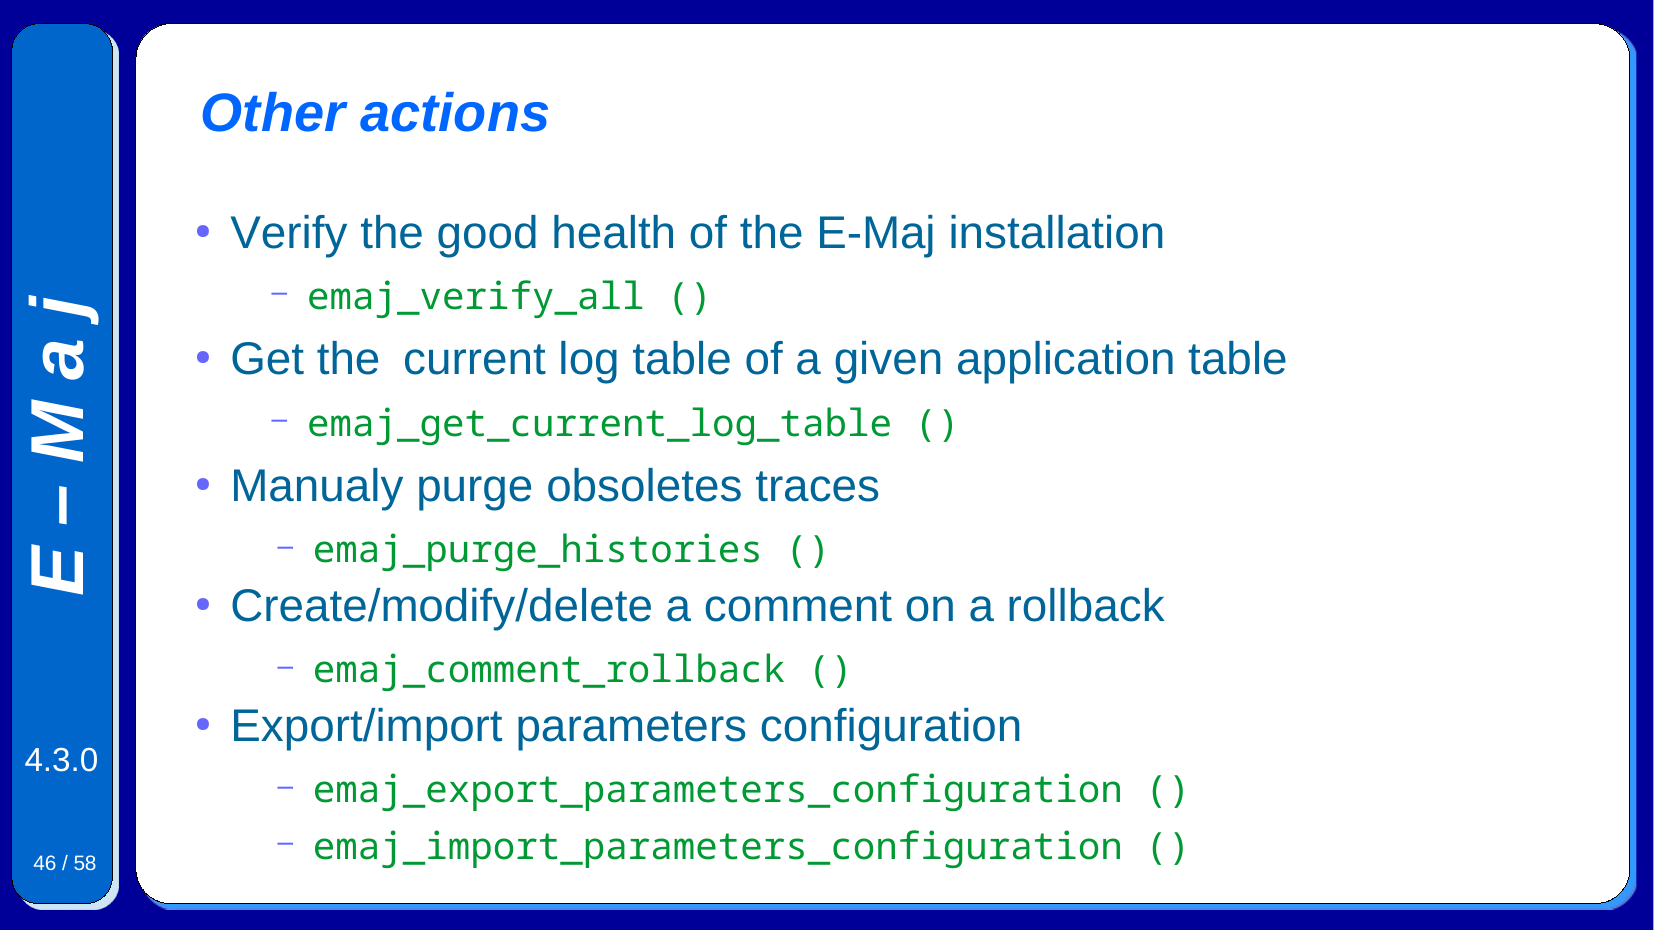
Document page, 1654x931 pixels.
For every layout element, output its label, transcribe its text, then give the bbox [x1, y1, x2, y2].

title Other actions [200, 34, 1575, 191]
list Verify the good health of the E-Maj installation emaj_verify_all () Get the current log table of a given application table emaj_get_current_log_table () Manualy purge obsoletes traces emaj_purge_histories () Create/modify/delete a comment on a rollback emaj_comment_rollback () Export/import parameters configuration emaj_export_parameters_configuration () emaj_import_parameters_configuration () [177, 206, 1587, 827]
